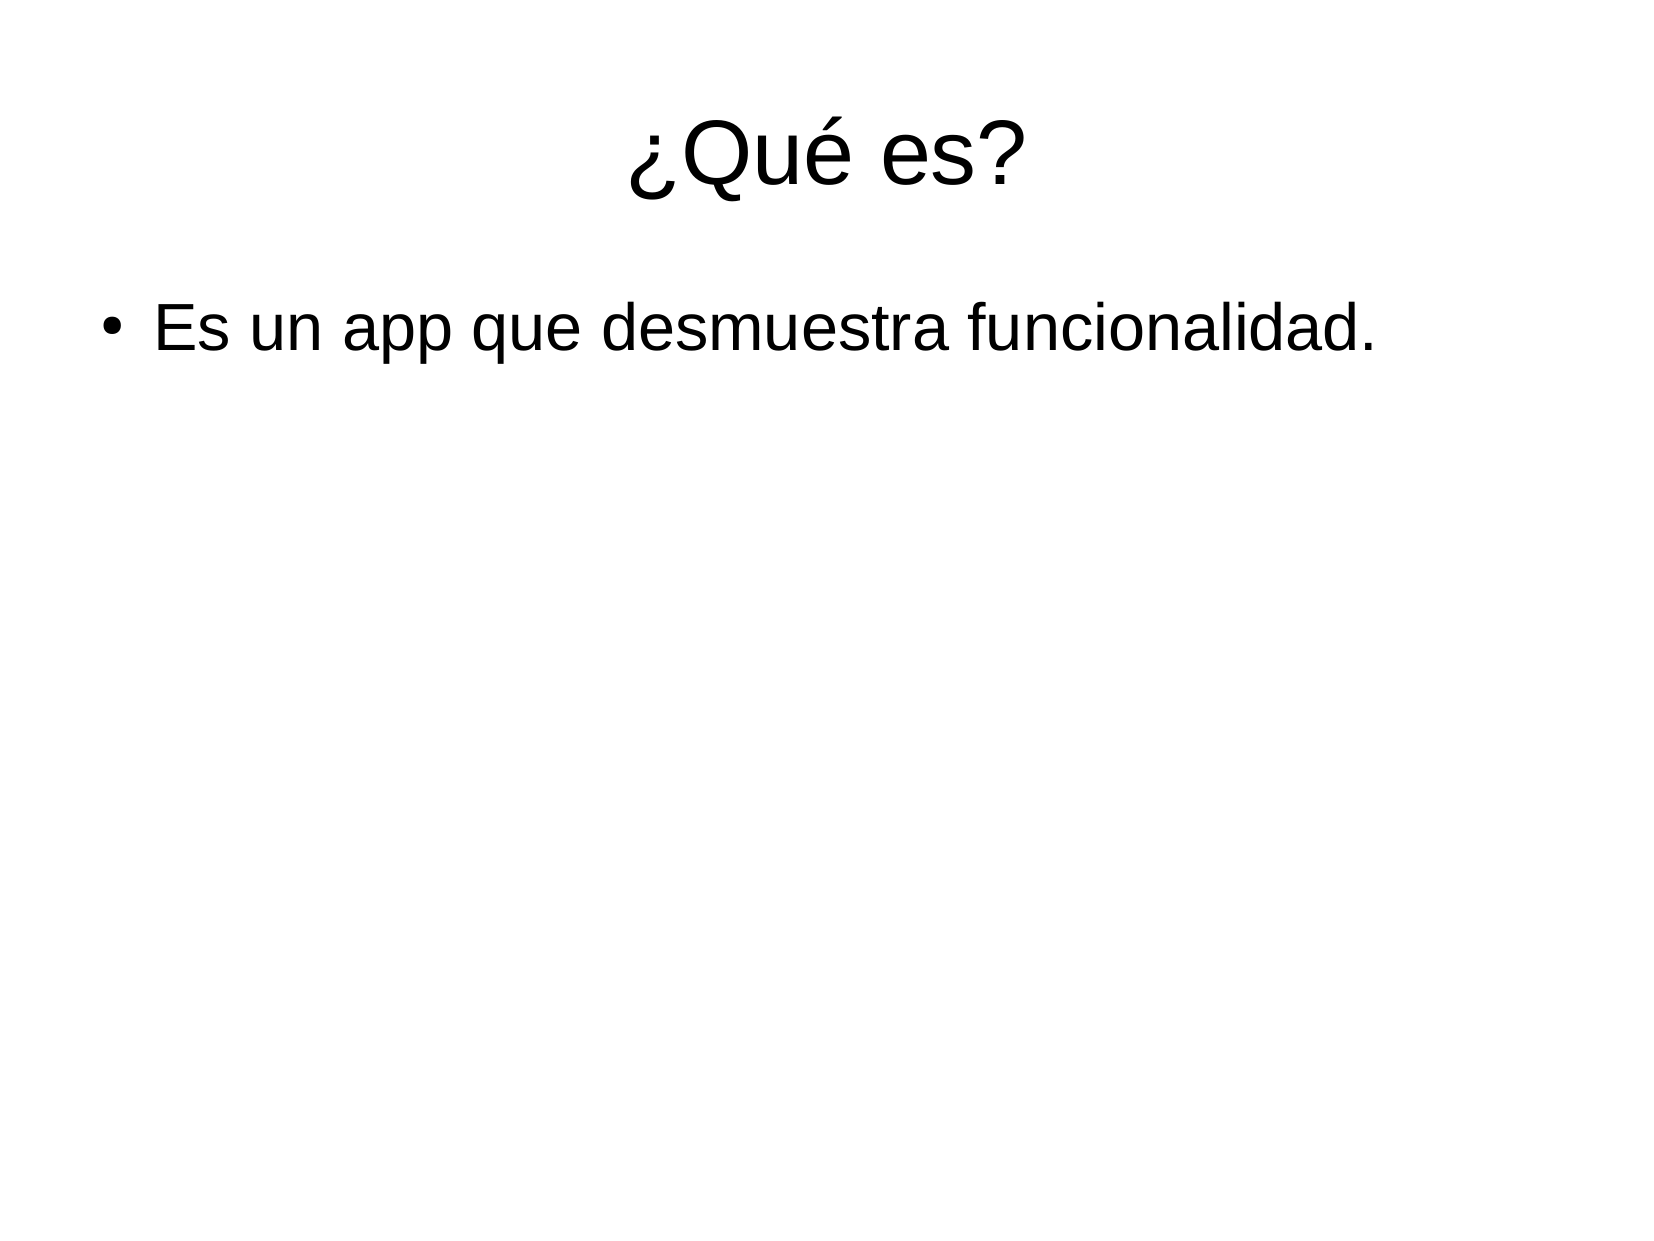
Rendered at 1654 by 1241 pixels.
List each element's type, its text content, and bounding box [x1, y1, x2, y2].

list Es un app que desmuestra funcionalidad. [82, 290, 1576, 1109]
title ¿Qué es? [82, 49, 1571, 257]
